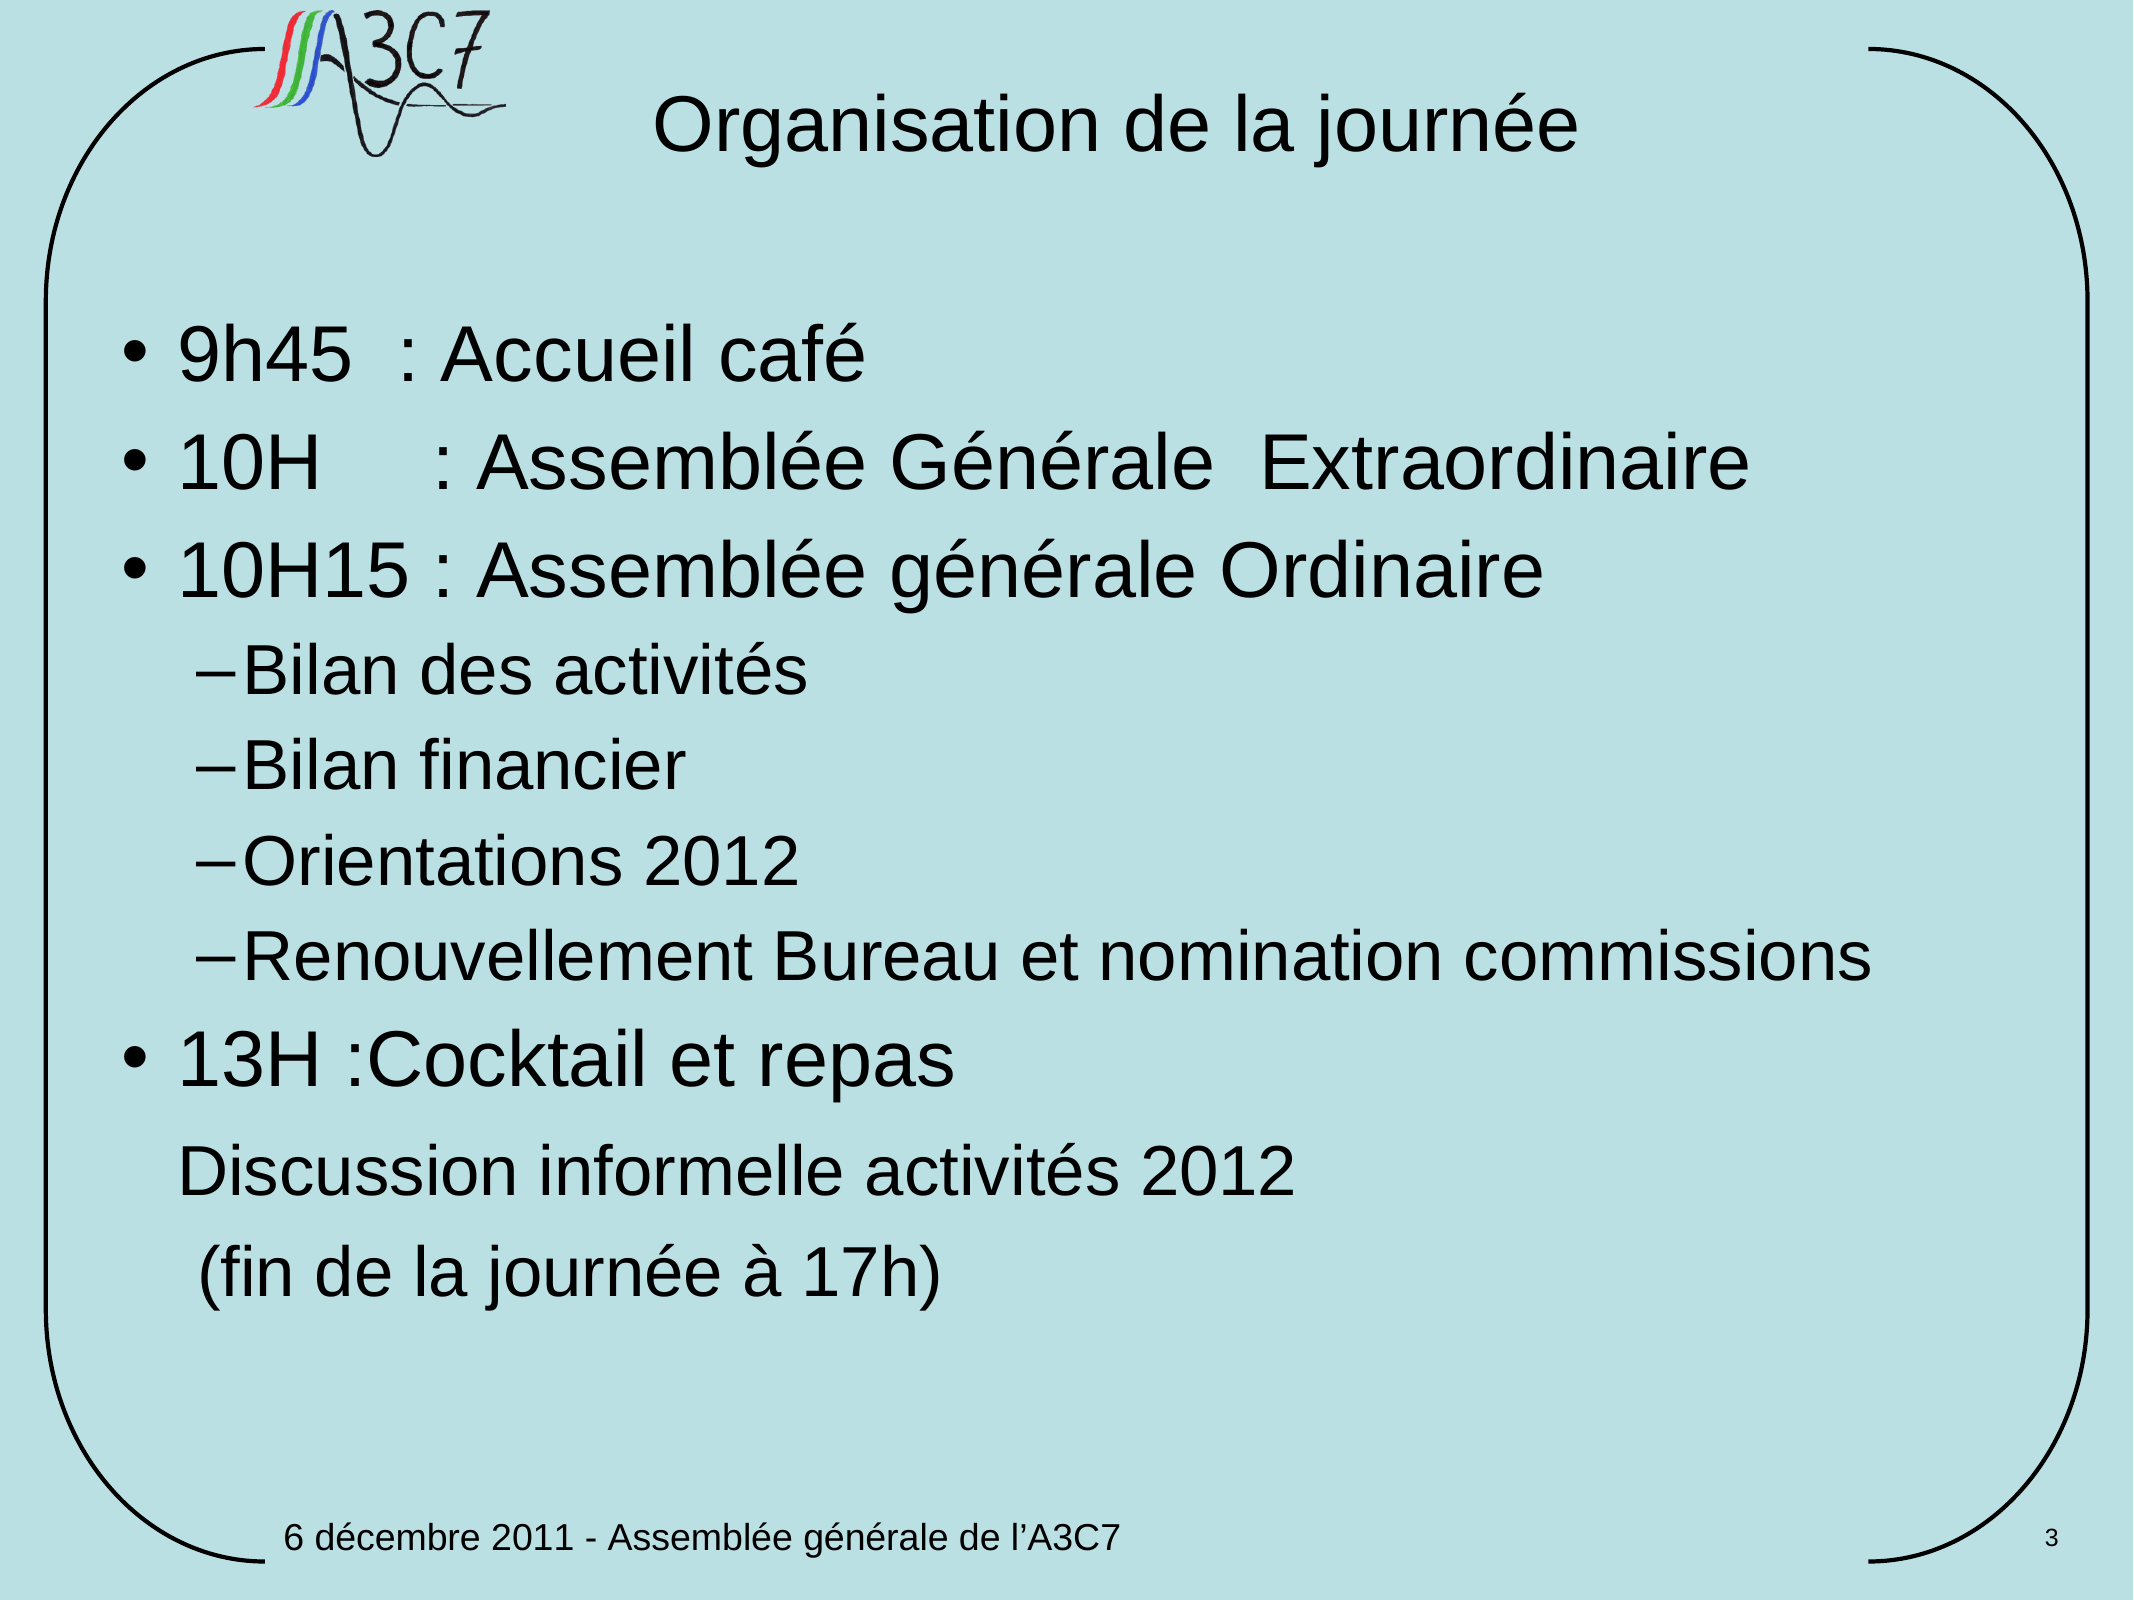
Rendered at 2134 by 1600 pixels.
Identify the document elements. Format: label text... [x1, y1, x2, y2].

list 9h45 : Accueil café 10H : Assemblée Générale Extraordinaire 10H15 : Assemblée générale Ordinaire Bilan des activités Bilan financier Orientations 2012 Renouvellement Bureau et nomination commissions 13H :Cocktail et repas Discussion informelle activités 2012 (fin de la journée à 17h) [106, 304, 2028, 1476]
picture [253, 10, 506, 64]
title Organisation de la journée [106, 64, 2028, 304]
text_box 6 décembre 2011 - Assemblée générale de l’A3C7 [274, 1512, 1131, 1558]
